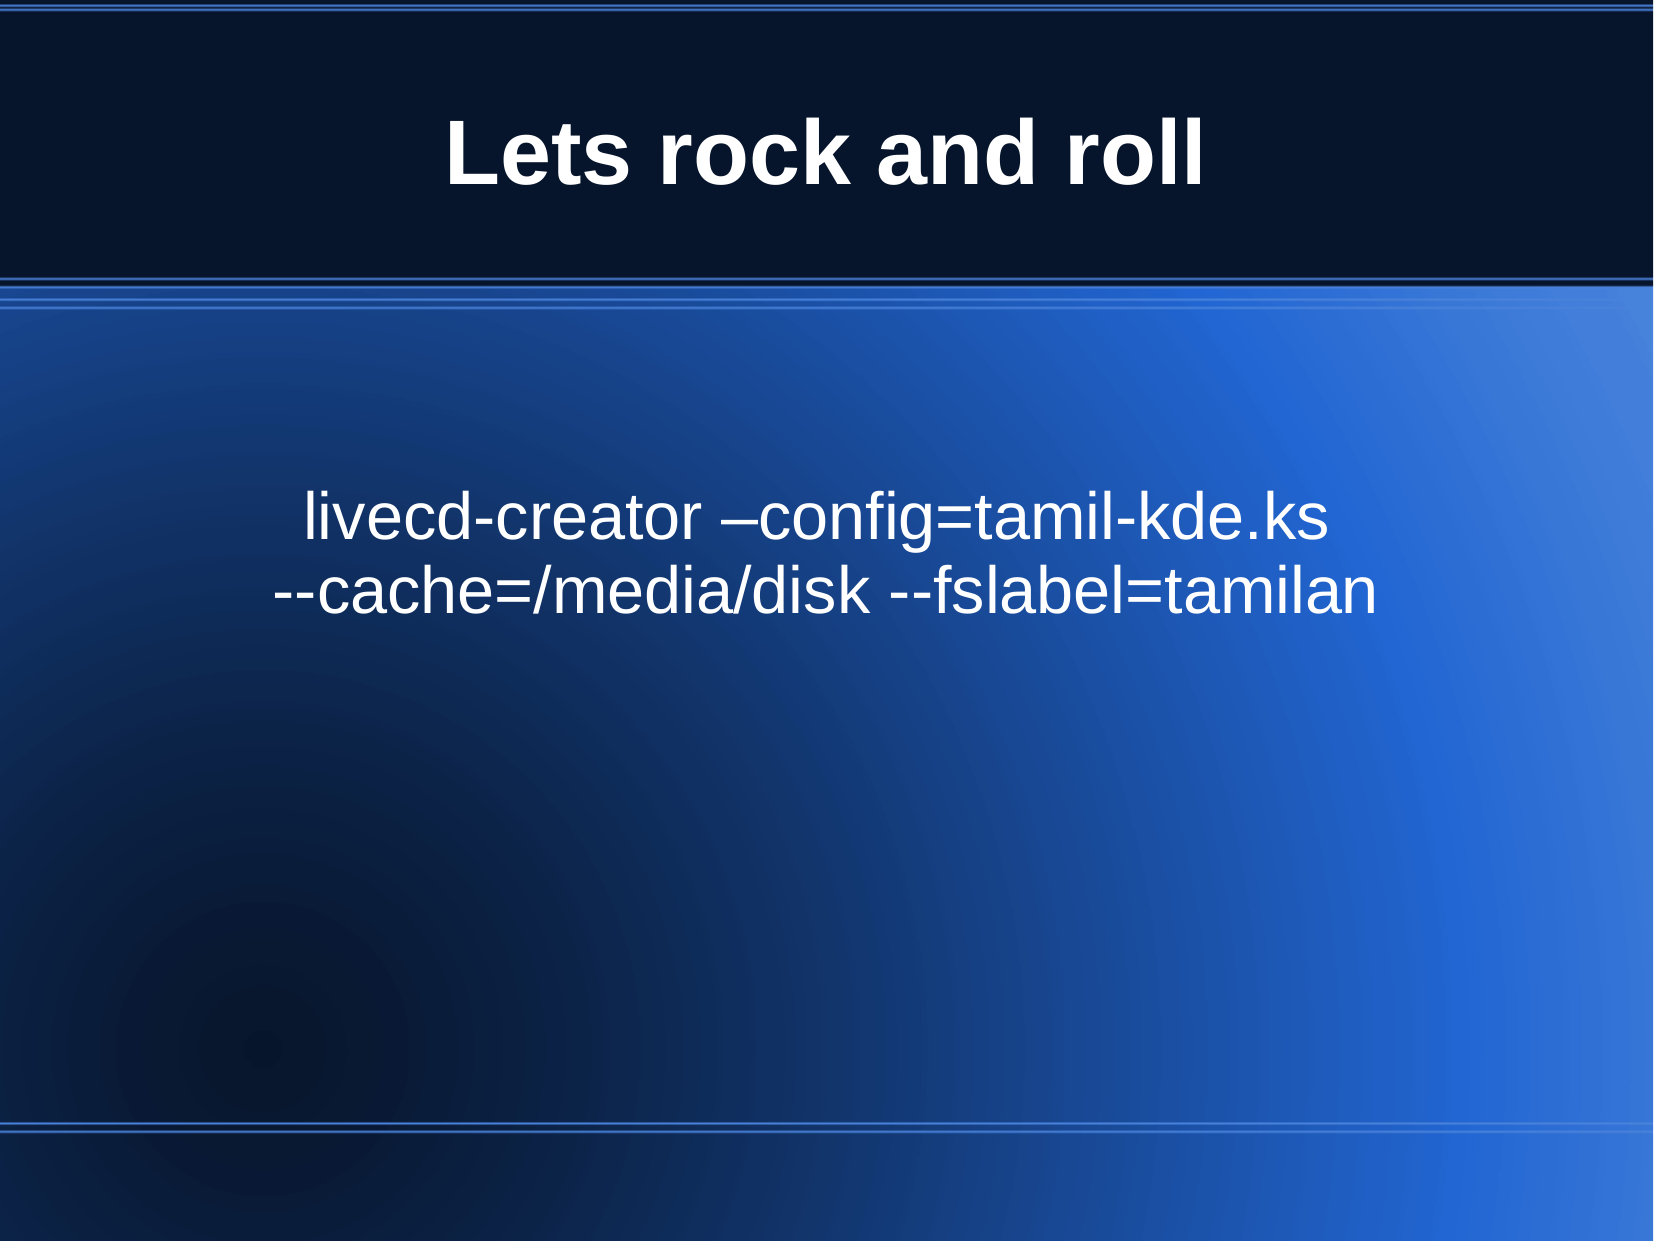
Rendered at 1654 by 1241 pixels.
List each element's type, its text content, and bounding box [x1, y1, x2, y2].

picture [0, 0, 1654, 1241]
subtitle livecd-creator –config=tamil-kde.ks --cache=/media/disk --fslabel=tamilan [82, 49, 1571, 1058]
